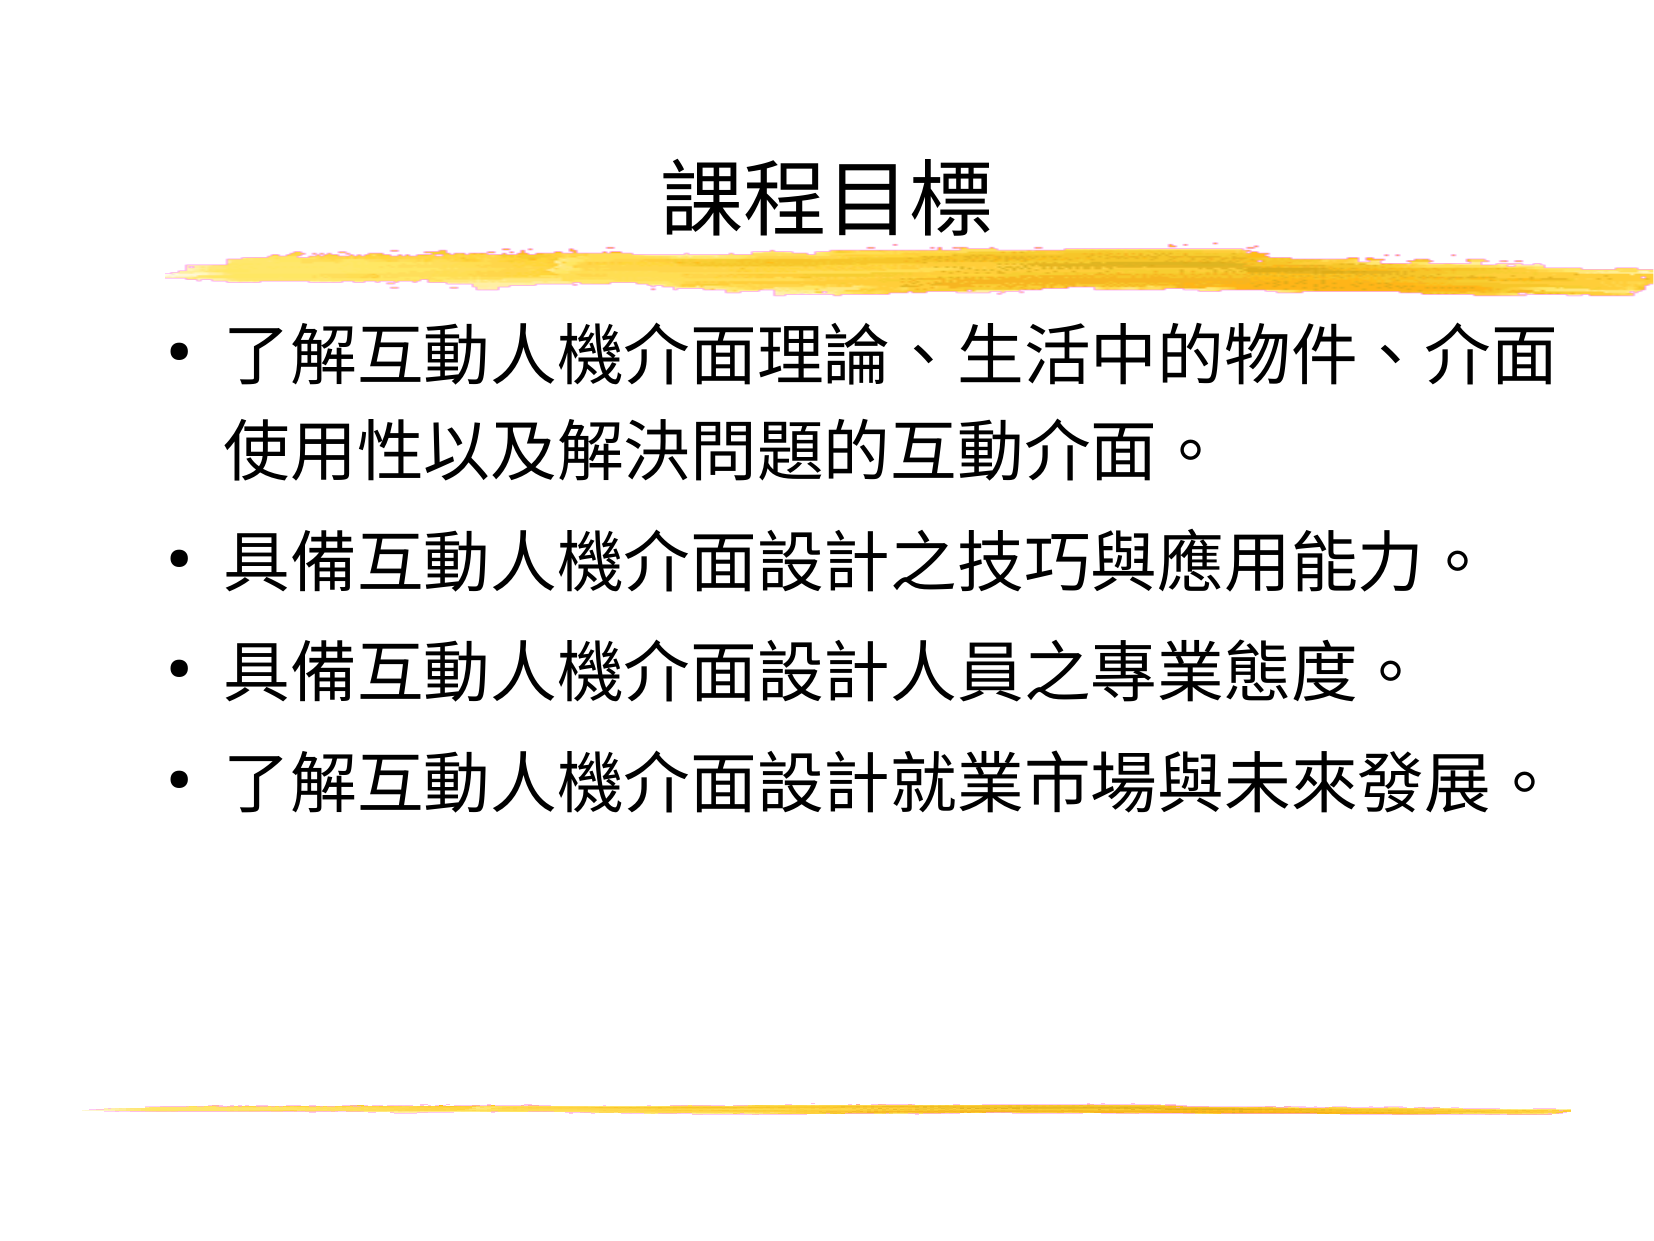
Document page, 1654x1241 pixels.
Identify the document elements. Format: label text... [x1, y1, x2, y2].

picture [165, 237, 1654, 308]
list 了解互動人機介面理論、生活中的物件、介面使用性以及解決問題的互動介面。 具備互動人機介面設計之技巧與應用能力。 具備互動人機介面設計人員之專業態度。 了解互動人機介面設計就業市場與未來發展。 [152, 294, 1598, 1187]
title 課程目標 [124, 55, 1530, 262]
picture [82, 1102, 152, 1117]
